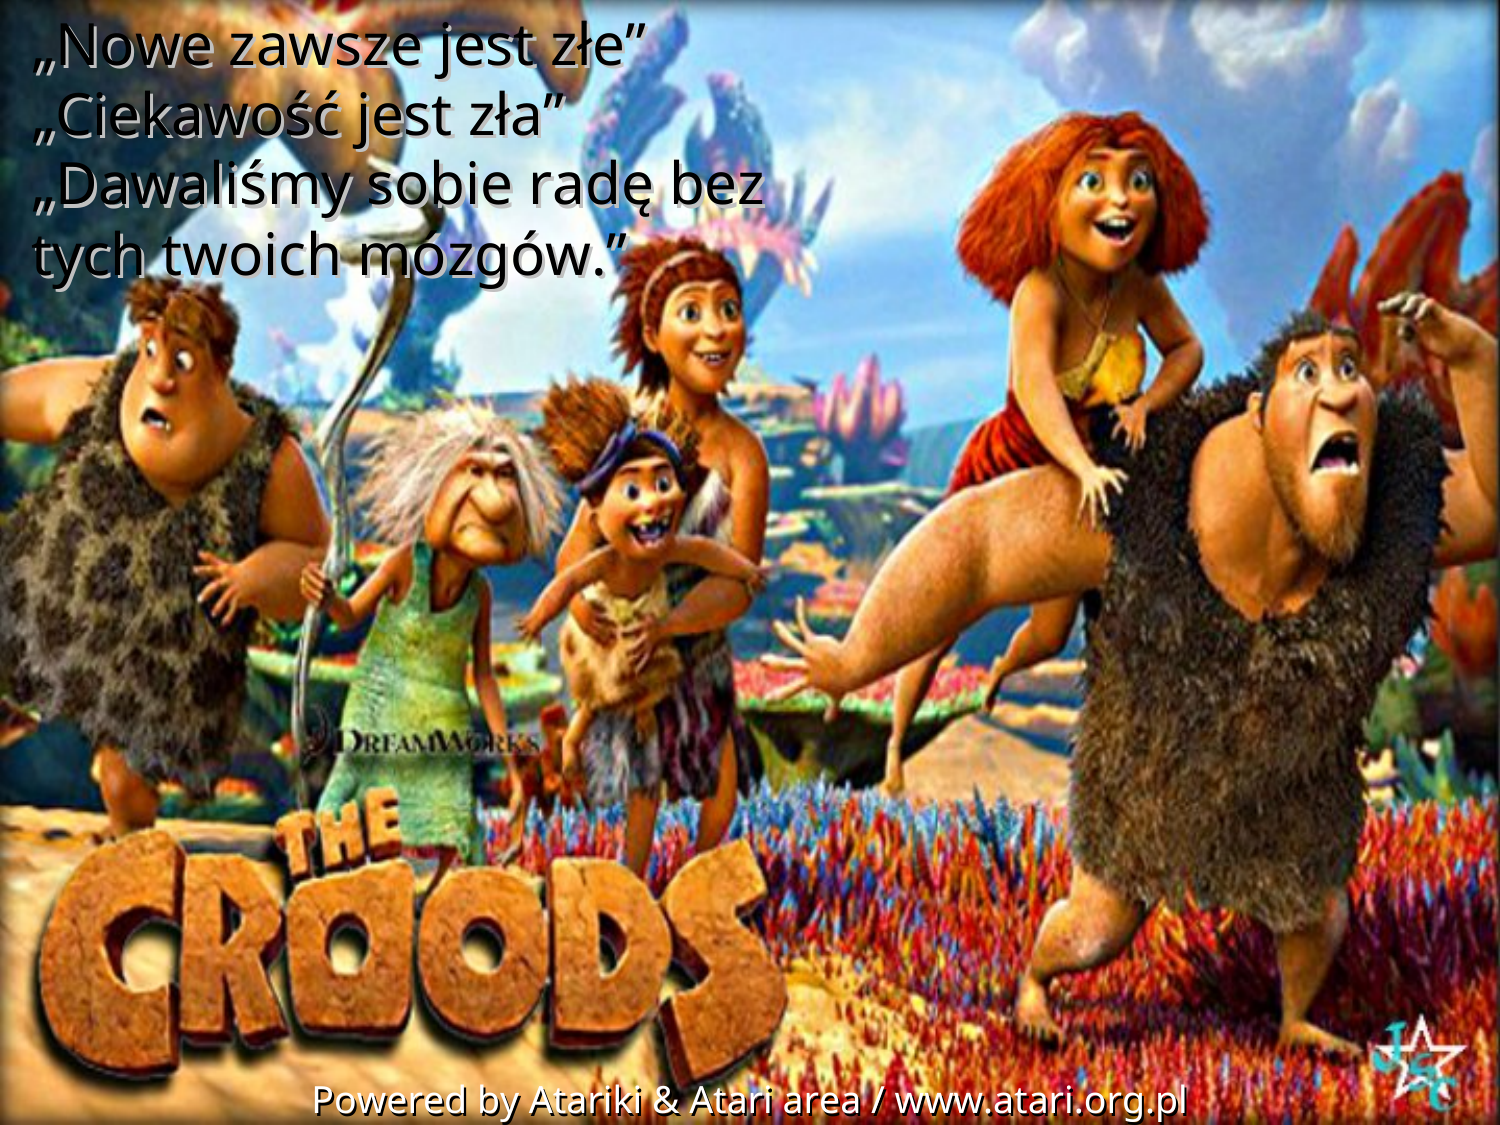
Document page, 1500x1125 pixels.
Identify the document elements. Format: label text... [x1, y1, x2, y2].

text_box Powered by Atariki & Atari area / www.atari.org.pl [0, 1069, 1500, 1125]
picture [0, 0, 1500, 1069]
text_box „Nowe zawsze jest złe” „Ciekawość jest zła” „Dawaliśmy sobie radę bez tych twoich mózgów.” [16, 0, 1034, 365]
